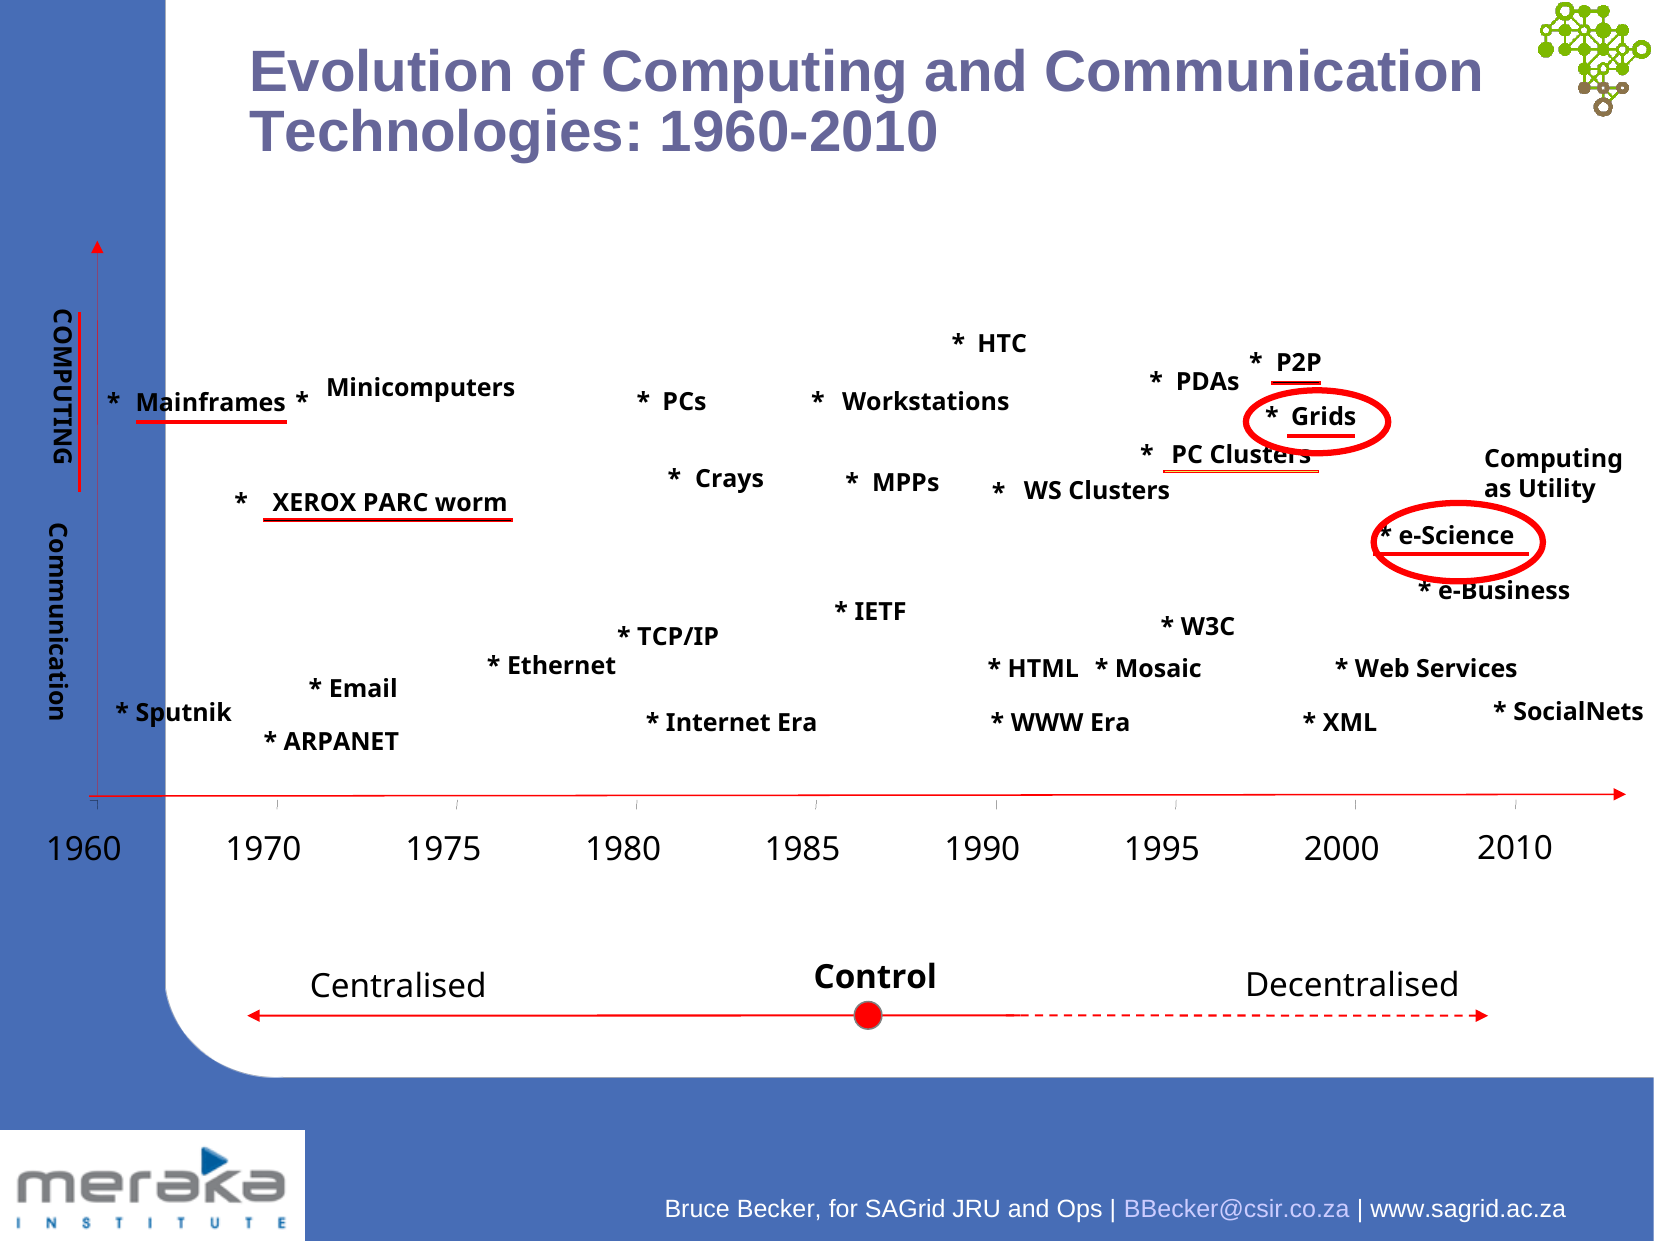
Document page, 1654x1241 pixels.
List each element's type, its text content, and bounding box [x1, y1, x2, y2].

text_box * WWW Era [990, 706, 1131, 737]
text_box * [1249, 346, 1270, 377]
text_box COMPUTING [48, 308, 79, 466]
text_box * Sputnik [115, 696, 233, 727]
text_box 1995 [1124, 826, 1201, 867]
text_box * e-Business [1417, 574, 1571, 605]
text_box * Mosaic [1094, 653, 1203, 684]
text_box Control [798, 947, 953, 1003]
text_box PC Clusters [1264, 438, 1312, 449]
text_box * [234, 486, 255, 517]
text_box * [1140, 438, 1161, 469]
text_box * W3C [1160, 610, 1236, 641]
text_box * HTML [987, 653, 1080, 684]
text_box 1975 [405, 826, 482, 867]
text_box * [667, 462, 682, 493]
text_box XEROX PARC worm [272, 486, 509, 517]
text_box * [991, 476, 1013, 507]
text_box * Web Services [1334, 653, 1519, 684]
text_box * TCP/IP [617, 620, 720, 651]
text_box 2000 [1303, 826, 1380, 867]
text_box * Ethernet [486, 649, 617, 680]
text_box * [1265, 400, 1286, 431]
text_box * [845, 466, 860, 497]
text_box * IETF [834, 595, 907, 626]
text_box PC Clusters [1171, 438, 1312, 469]
text_box * [811, 384, 832, 415]
text_box Mainframes [135, 386, 287, 417]
text_box * e-Science [1378, 519, 1515, 550]
text_box PDAs [1175, 365, 1241, 396]
picture [0, 0, 1654, 1241]
text_box * [295, 384, 316, 415]
text_box * SocialNets [1493, 695, 1645, 726]
text_box 1985 [764, 826, 841, 867]
text_box Workstations [842, 384, 1011, 415]
text_box 1980 [585, 826, 662, 867]
text_box 1970 [225, 826, 302, 867]
text_box HTC [977, 327, 1028, 358]
text_box Crays [695, 462, 765, 493]
text_box * ARPANET [263, 725, 400, 756]
text_box Communication [44, 522, 75, 723]
text_box * [951, 327, 973, 358]
text_box 1960 [45, 826, 122, 867]
text_box * [106, 386, 128, 417]
text_box * [636, 384, 658, 415]
text_box * [1149, 365, 1170, 396]
text_box PCs [662, 384, 707, 415]
text_box * e-Business [1426, 574, 1491, 578]
text_box MPPs [872, 466, 940, 497]
text_box [854, 1001, 882, 1030]
text_box 2010 [1477, 826, 1554, 867]
text_box Grids [1291, 400, 1357, 431]
text_box WS Clusters [1023, 474, 1171, 505]
text_box * Email [308, 672, 399, 703]
text_box Minicomputers [326, 371, 516, 402]
text_box 1990 [944, 826, 1021, 867]
text_box Decentralised [1230, 955, 1475, 1011]
text_box P2P [1275, 346, 1322, 377]
text_box Computing as Utility [1484, 442, 1630, 503]
title Evolution of Computing and Communication Technologies: 1960-2010 [234, 19, 1594, 187]
text_box Centralised [295, 956, 502, 1013]
text_box * XML [1302, 706, 1378, 737]
text_box * Internet Era [645, 706, 818, 737]
